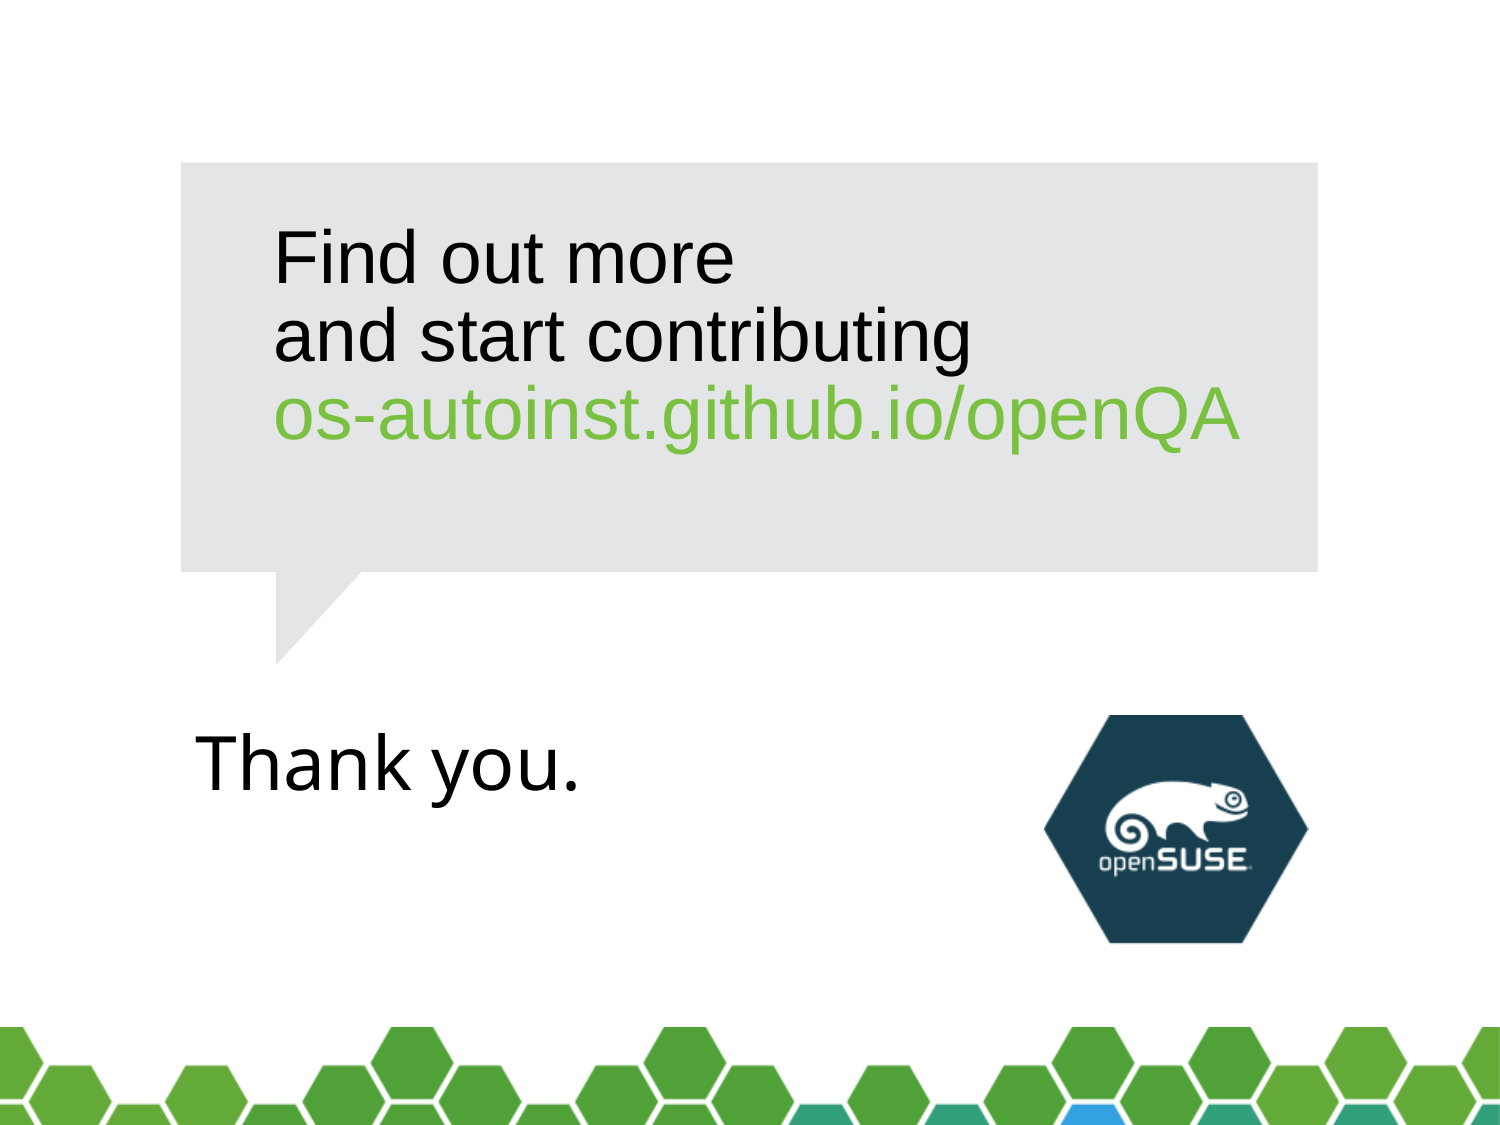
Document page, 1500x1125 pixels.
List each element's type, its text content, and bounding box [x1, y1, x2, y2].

picture [1044, 715, 1309, 945]
picture [0, 1027, 1500, 1125]
text_box Find out more and start contributing os-autoinst.github.io/openQA [259, 213, 1334, 463]
